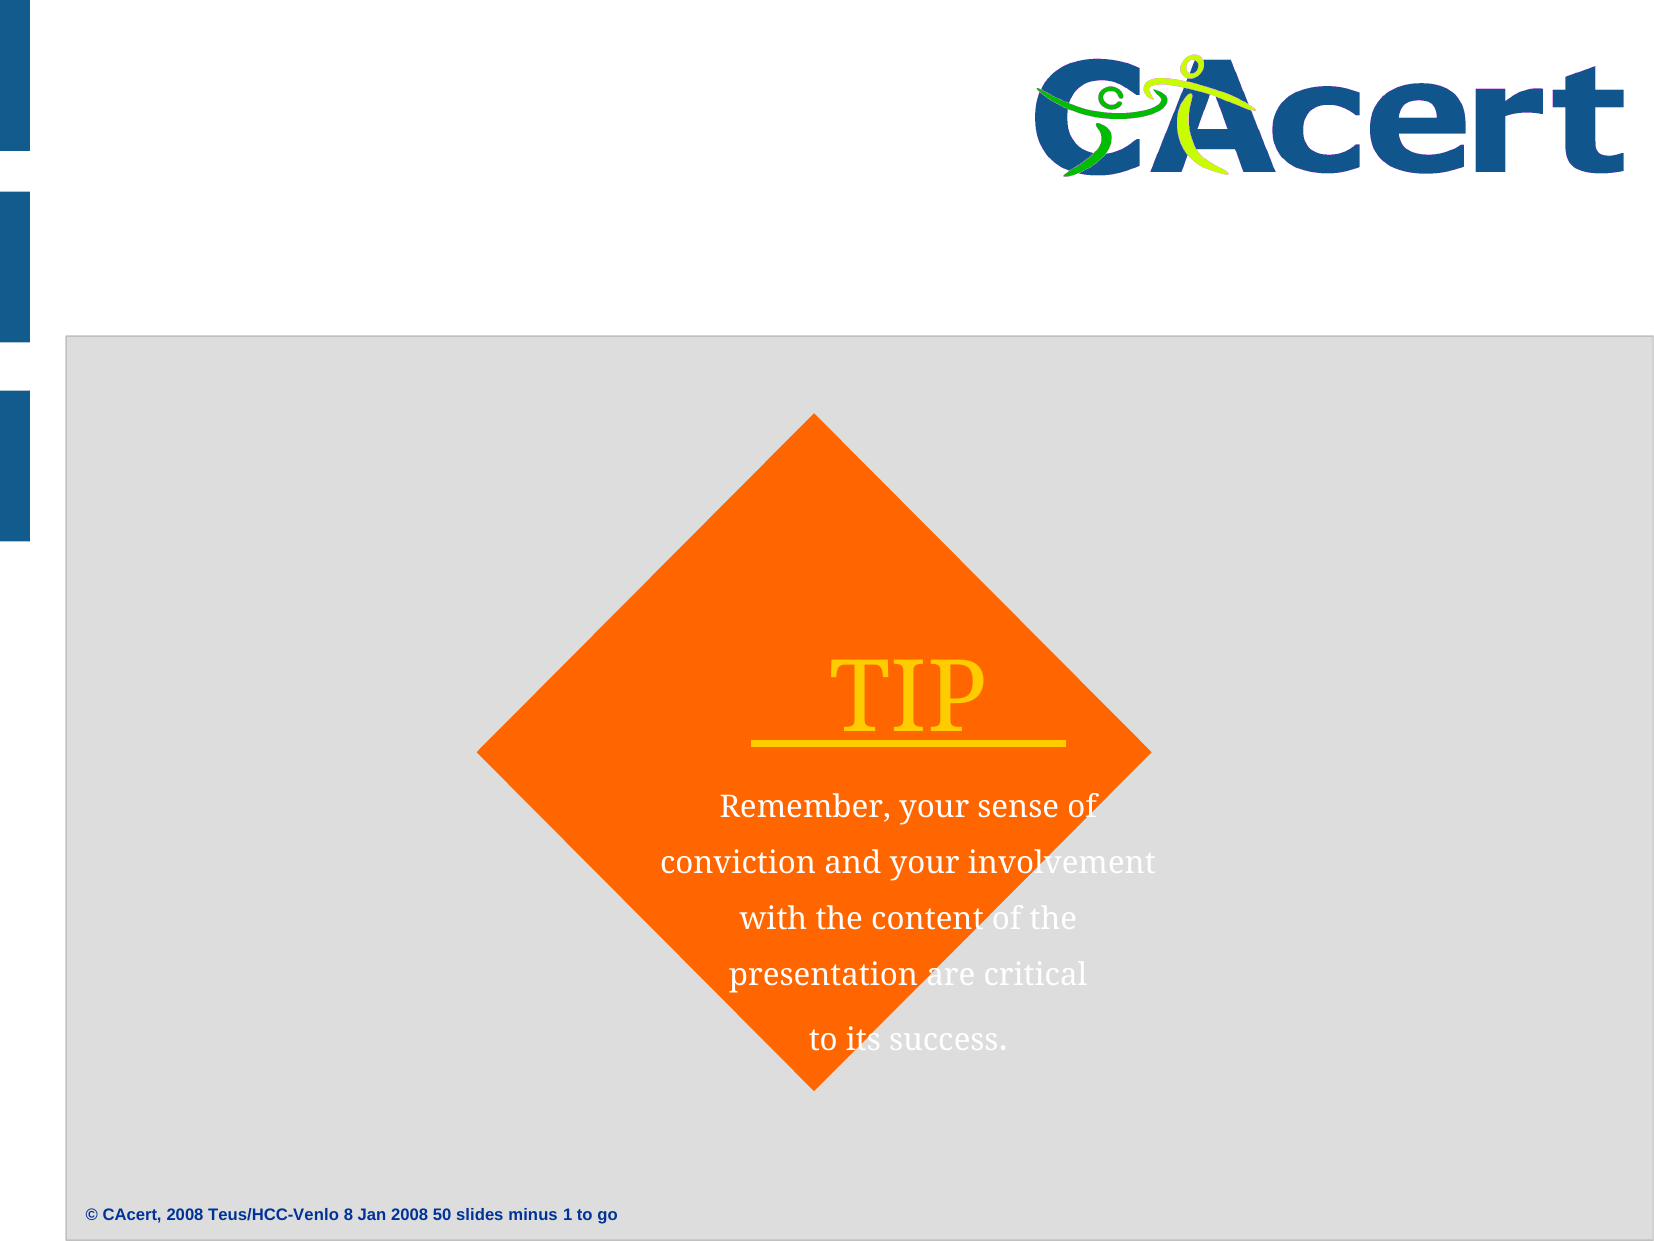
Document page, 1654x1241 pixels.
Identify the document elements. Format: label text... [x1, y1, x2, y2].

text_box TIP Remember, your sense of conviction and your involvement with the content of the presentation are critical to its success. [476, 413, 1152, 1092]
picture [1033, 53, 1625, 178]
